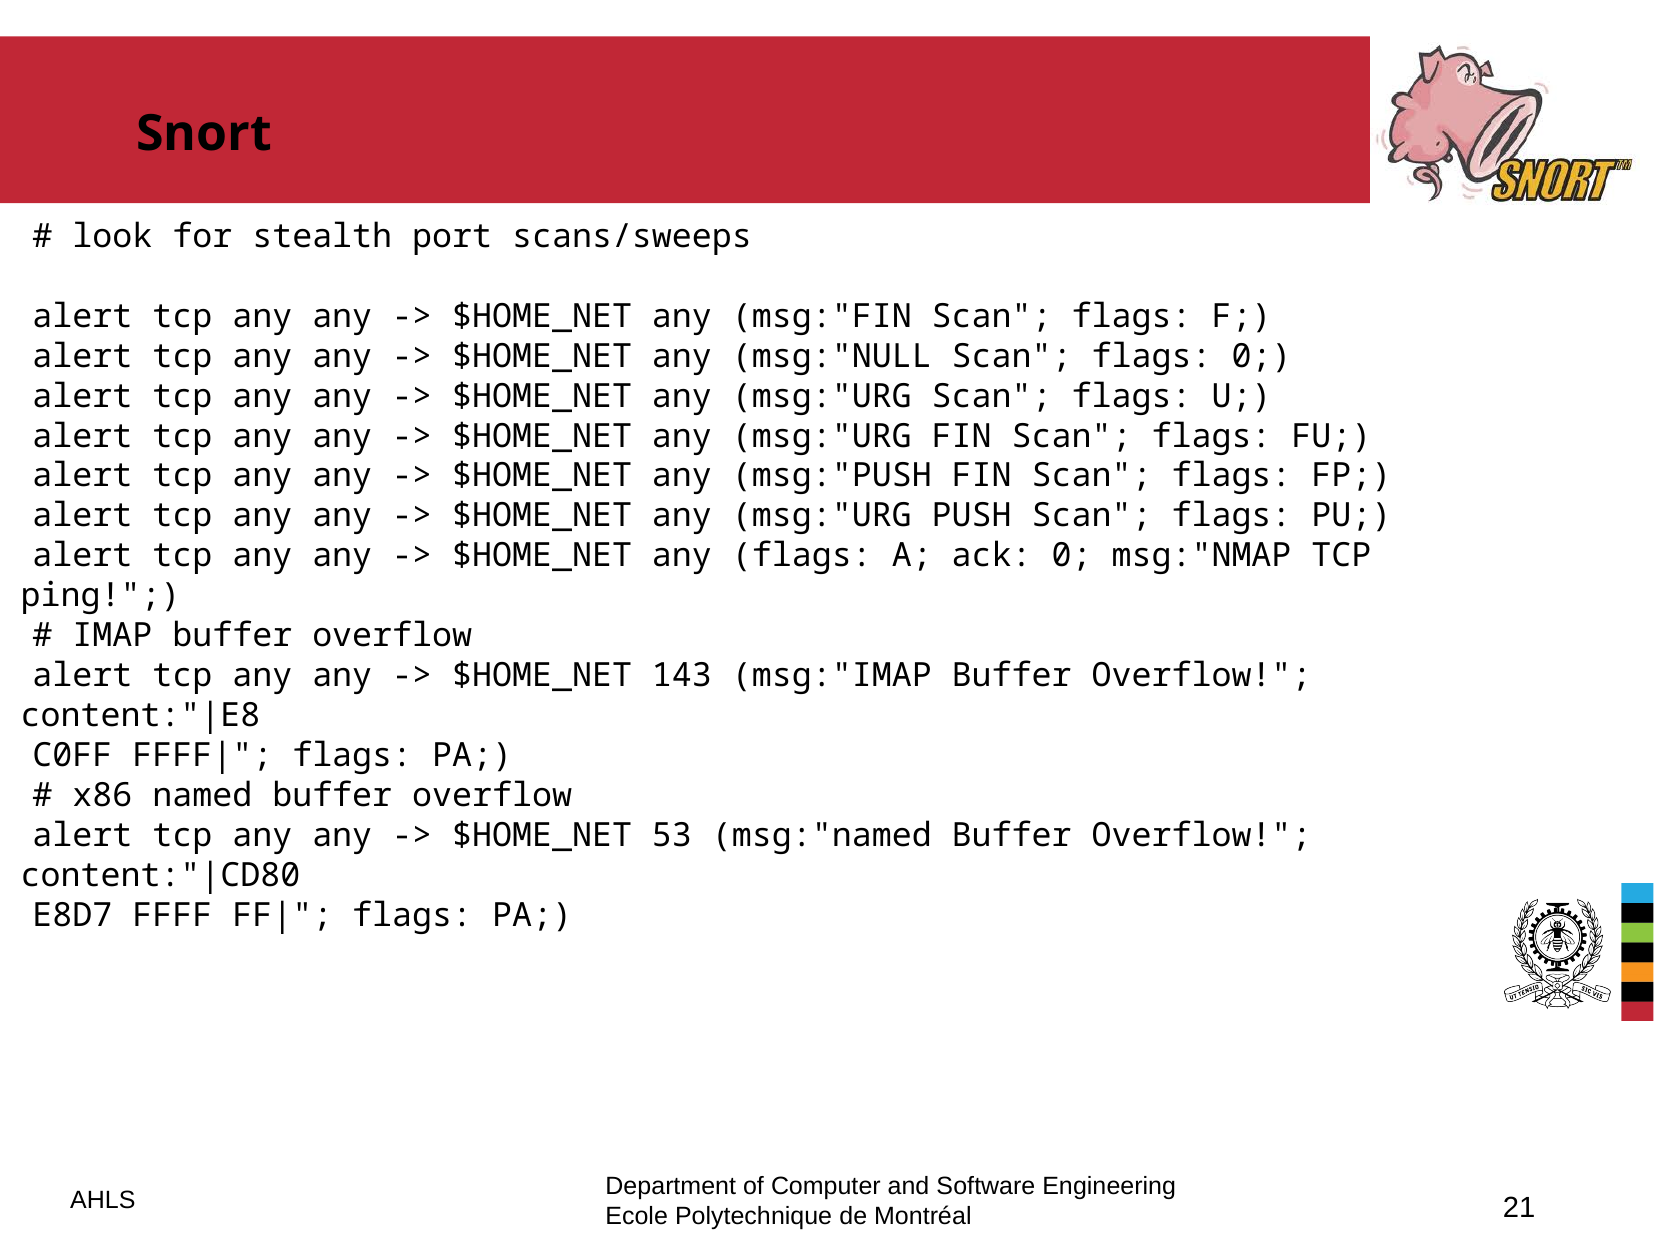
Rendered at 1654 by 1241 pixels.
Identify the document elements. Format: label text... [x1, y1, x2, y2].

picture [1506, 883, 1654, 1021]
text_box # look for stealth port scans/sweeps alert tcp any any -> $HOME_NET any (msg:"FIN Scan"; flags: F;) alert tcp any any -> $HOME_NET any (msg:"NULL Scan"; flags: 0;) alert tcp any any -> $HOME_NET any (msg:"URG Scan"; flags: U;) alert tcp any any -> $HOME_NET any (msg:"URG FIN Scan"; flags: FU;) alert tcp any any -> $HOME_NET any (msg:"PUSH FIN Scan"; flags: FP;) alert tcp any any -> $HOME_NET any (msg:"URG PUSH Scan"; flags: PU;) alert tcp any any -> $HOME_NET any (flags: A; ack: 0; msg:"NMAP TCP ping!";) # IMAP buffer overflow alert tcp any any -> $HOME_NET 143 (msg:"IMAP Buffer Overflow!"; content:"|E8 C0FF FFFF|"; flags: PA;) # x86 named buffer overflow alert tcp any any -> $HOME_NET 53 (msg:"named Buffer Overflow!"; content:"|CD80 E8D7 FFFF FF|"; flags: PA;) [5, 206, 1506, 1034]
title Snort [103, 62, 1370, 168]
picture [1370, 34, 1640, 213]
